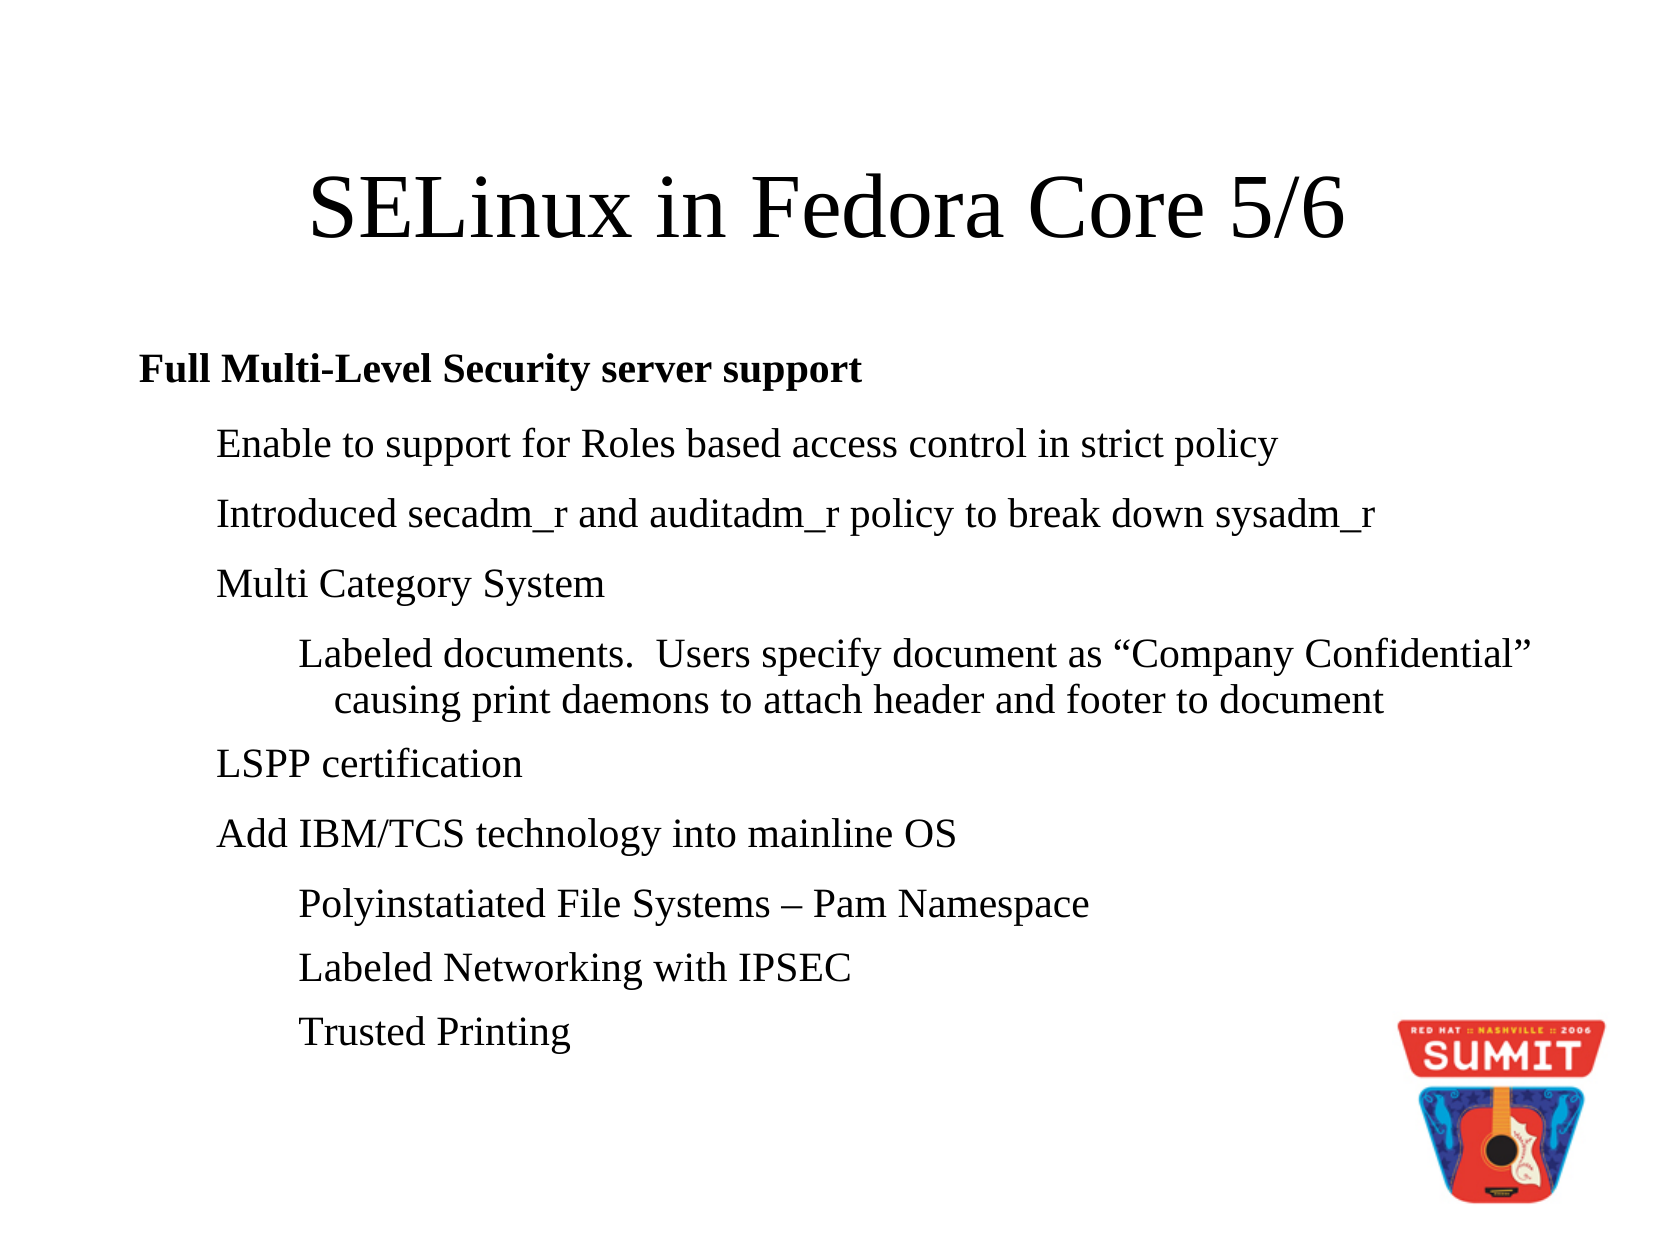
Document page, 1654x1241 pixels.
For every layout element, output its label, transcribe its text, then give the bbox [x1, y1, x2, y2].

title SELinux in Fedora Core 5/6 [121, 102, 1534, 311]
picture [1534, 1011, 1611, 1211]
list Full Multi-Level Security server support Enable to support for Roles based access control in strict policy Introduced secadm_r and auditadm_r policy to break down sysadm_r Multi Category System Labeled documents. Users specify document as “Company Confidential” causing print daemons to attach header and footer to document LSPP certification Add IBM/TCS technology into mainline OS Polyinstatiated File Systems – Pam Namespace Labeled Networking with IPSEC Trusted Printing [121, 344, 1534, 1241]
